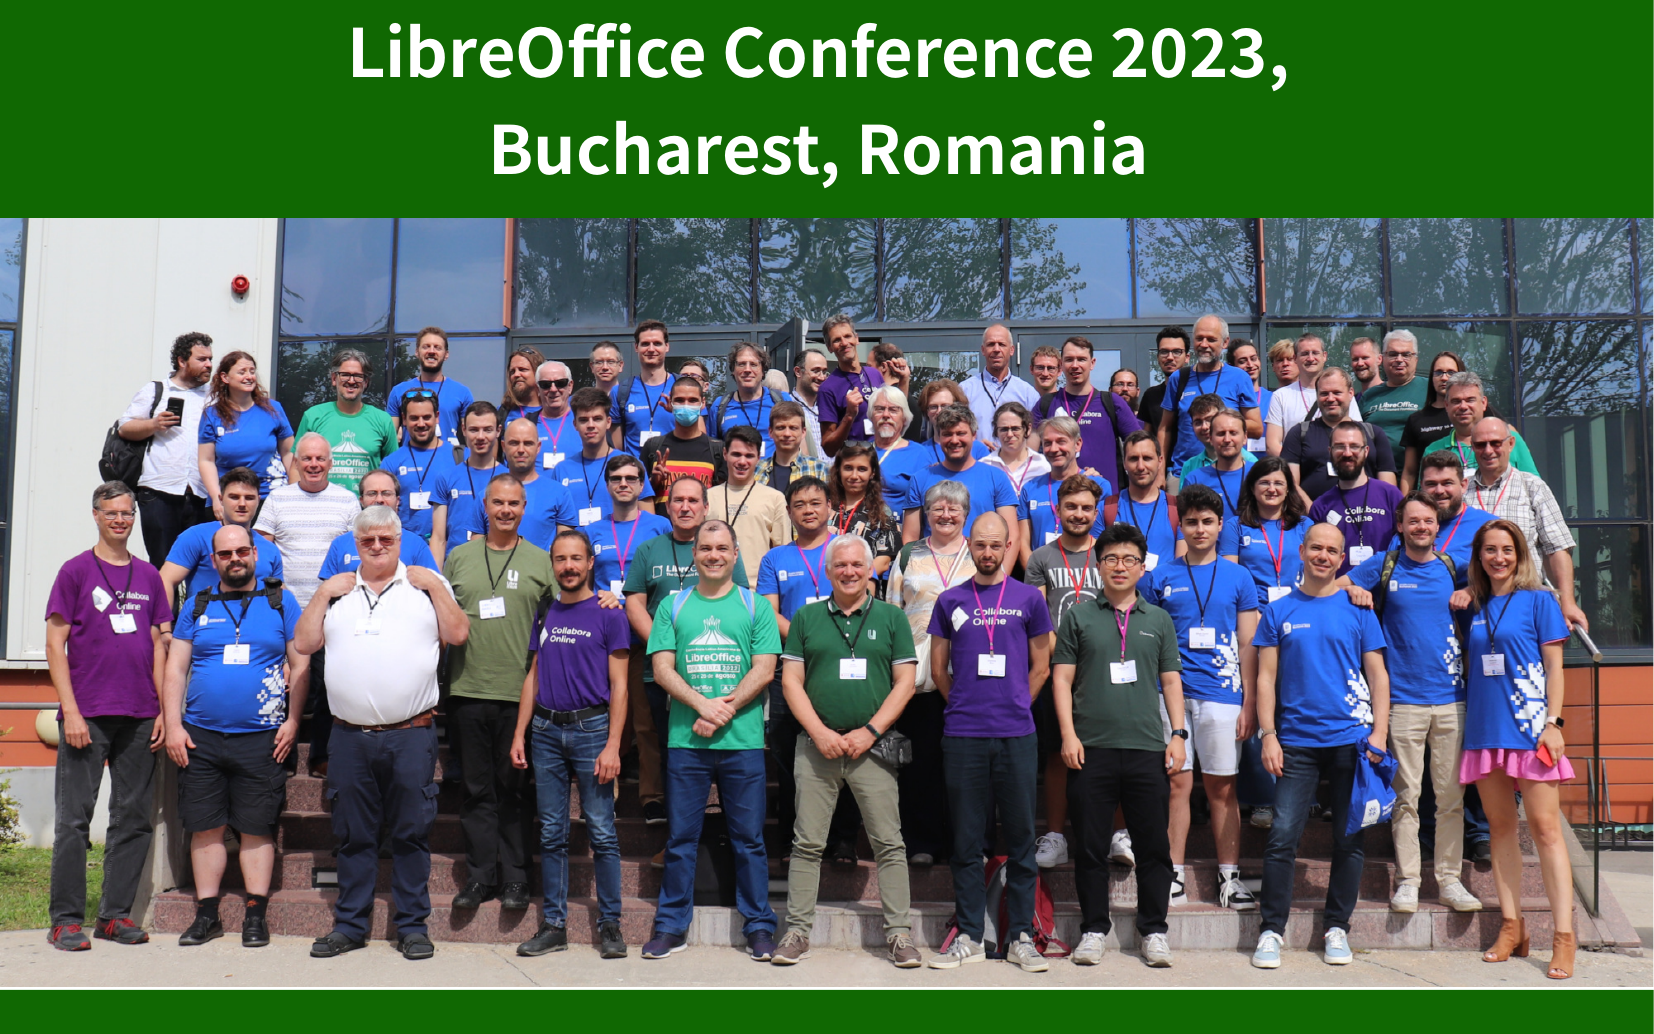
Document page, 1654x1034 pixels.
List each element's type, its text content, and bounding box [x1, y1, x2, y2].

title LibreOffice Conference 2023, Bucharest, Romania [82, 0, 1571, 218]
picture [0, 218, 1654, 987]
